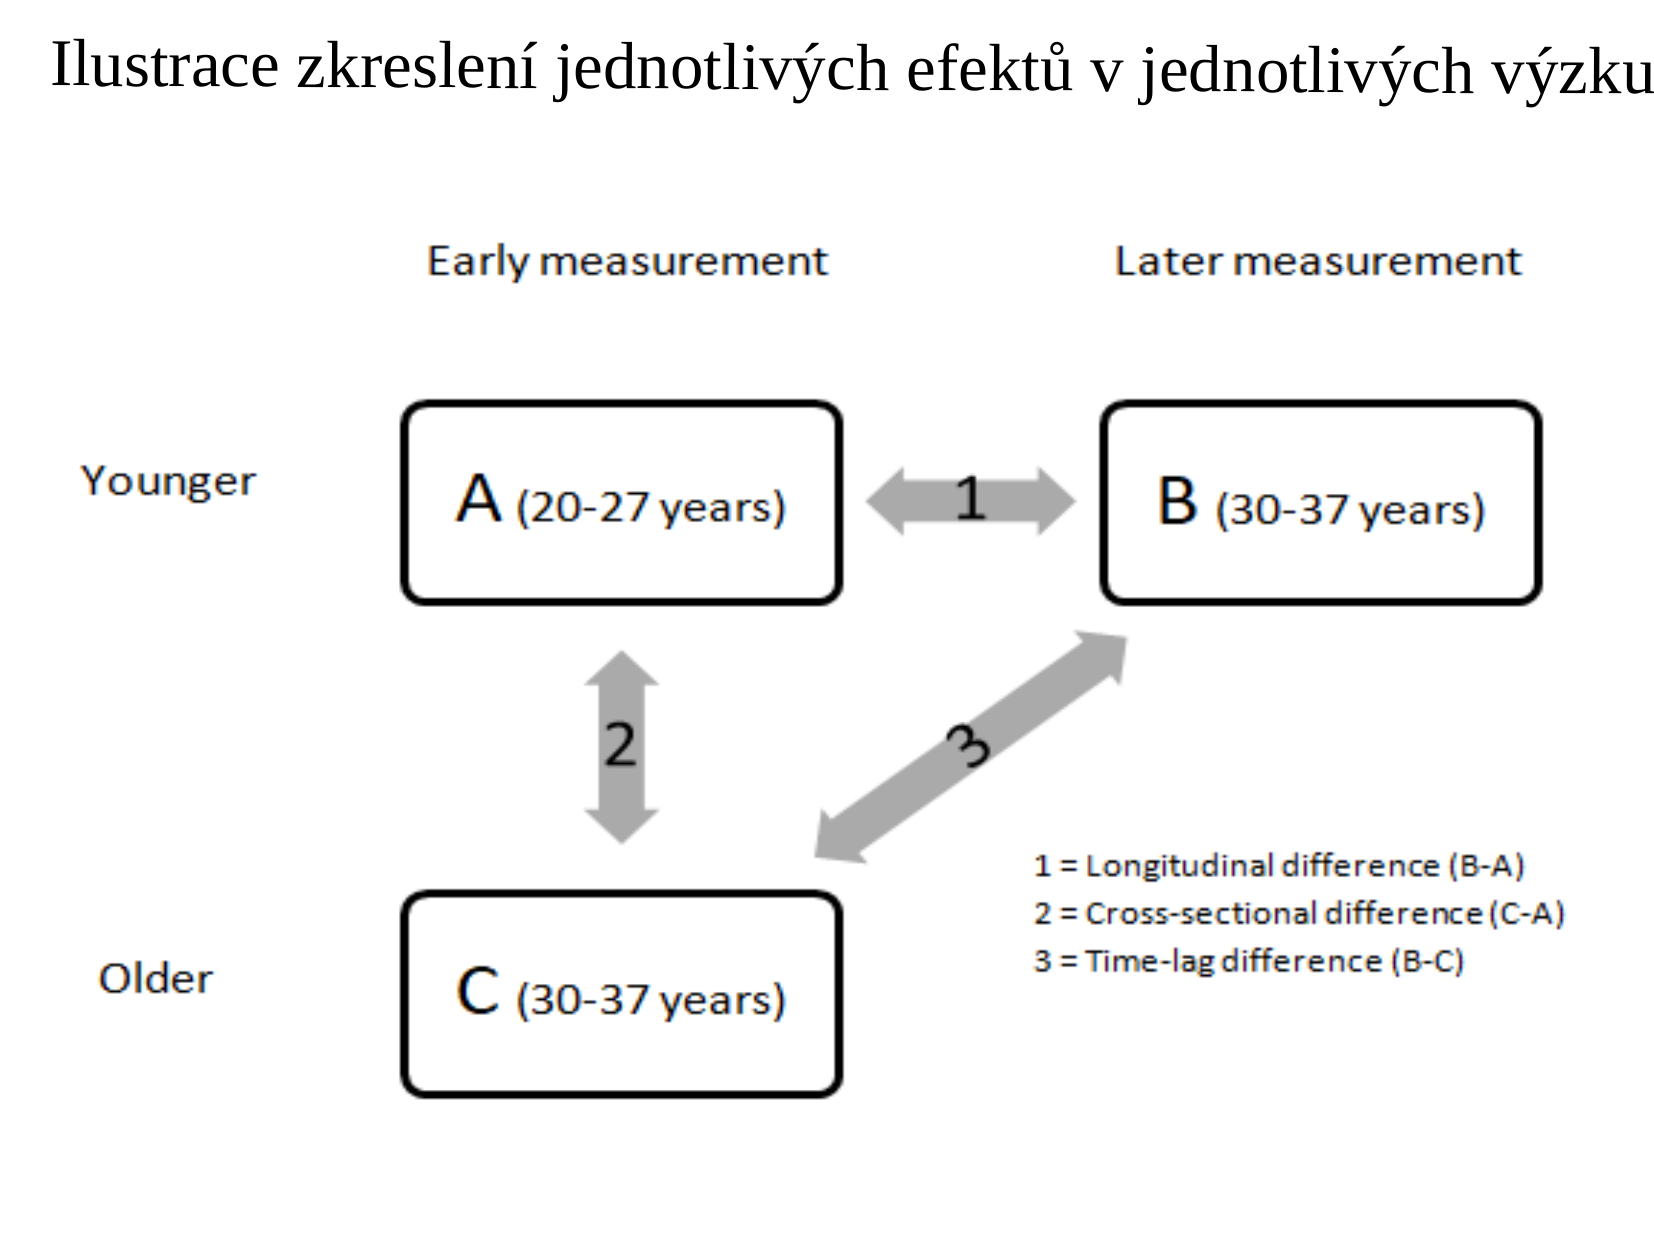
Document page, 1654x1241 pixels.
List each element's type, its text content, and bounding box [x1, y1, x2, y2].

picture [47, 236, 1607, 1134]
text_box Ilustrace zkreslení jednotlivých efektů v jednotlivých výzkumných designech [34, 18, 1654, 193]
